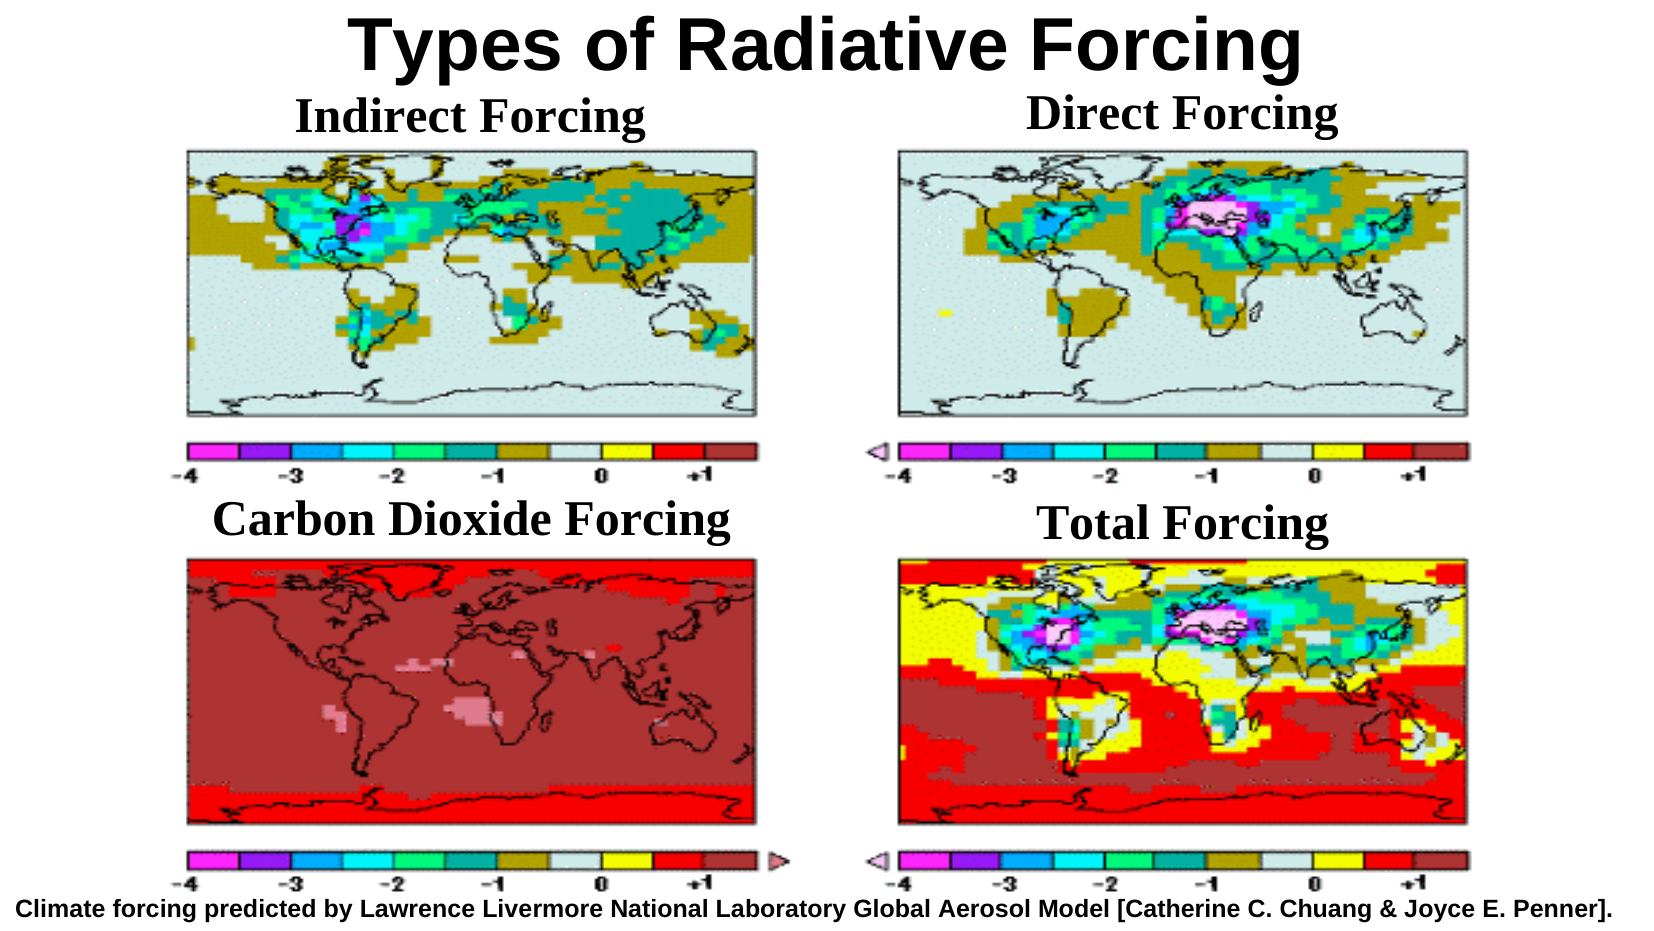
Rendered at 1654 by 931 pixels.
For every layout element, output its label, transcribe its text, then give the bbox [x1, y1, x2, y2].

text_box Indirect Forcing [188, 88, 753, 144]
title Types of Radiative Forcing [0, 1, 1654, 88]
text_box Total Forcing [900, 497, 1465, 558]
text_box Climate forcing predicted by Lawrence Livermore National Laboratory Global Aerosol Model [Catherine C. Chuang & Joyce E. Penner]. [0, 887, 1654, 931]
text_box Carbon Dioxide Forcing [190, 497, 753, 554]
picture [147, 144, 1501, 887]
text_box Direct Forcing [896, 88, 1469, 144]
